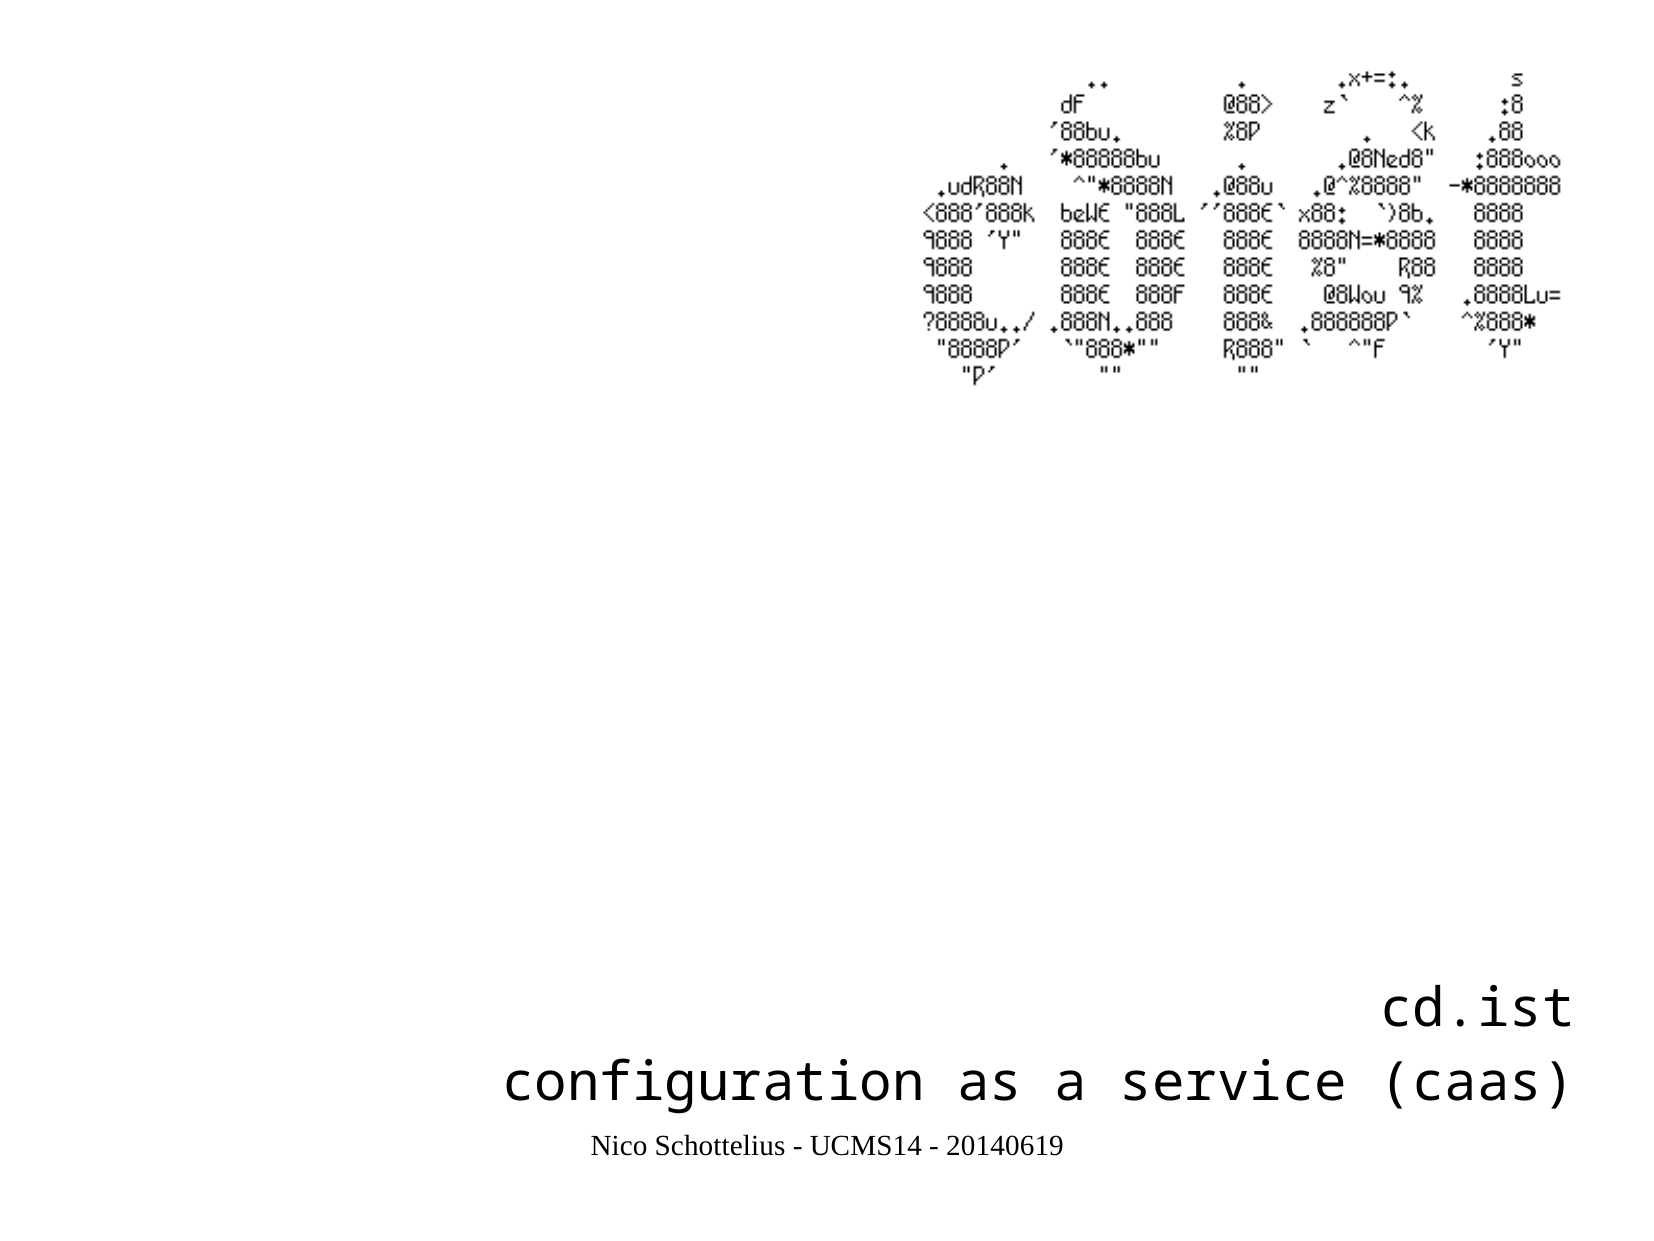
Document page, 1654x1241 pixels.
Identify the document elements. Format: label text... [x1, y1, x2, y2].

subtitle cd.ist configuration as a service (caas) [119, 914, 1575, 1170]
picture [920, 49, 1571, 396]
